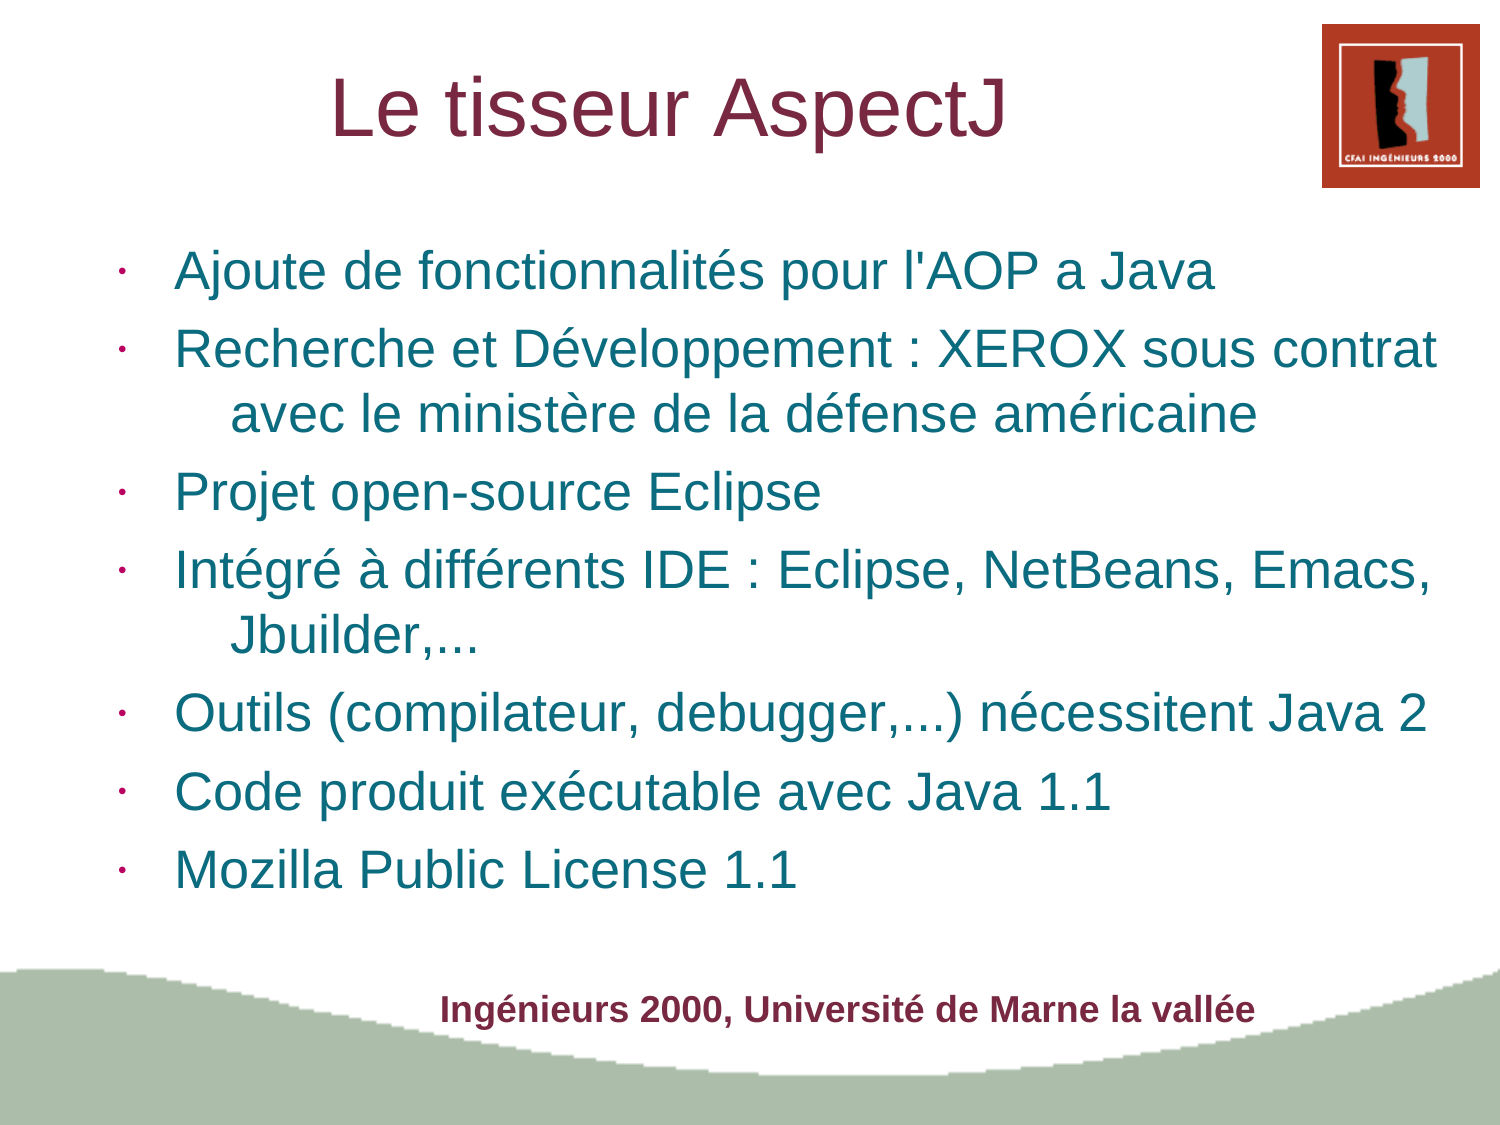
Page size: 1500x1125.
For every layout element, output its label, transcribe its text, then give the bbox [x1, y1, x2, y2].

picture [1322, 24, 1480, 188]
title Le tisseur AspectJ [29, 18, 1311, 207]
list Ajoute de fonctionnalités pour l'AOP a Java Recherche et Développement : XEROX sous contrat avec le ministère de la défense américaine Projet open-source Eclipse Intégré à différents IDE : Eclipse, NetBeans, Emacs, Jbuilder,... Outils (compilateur, debugger,...) nécessitent Java 2 Code produit exécutable avec Java 1.1 Mozilla Public License 1.1 [118, 236, 1447, 945]
picture [0, 887, 1500, 1125]
